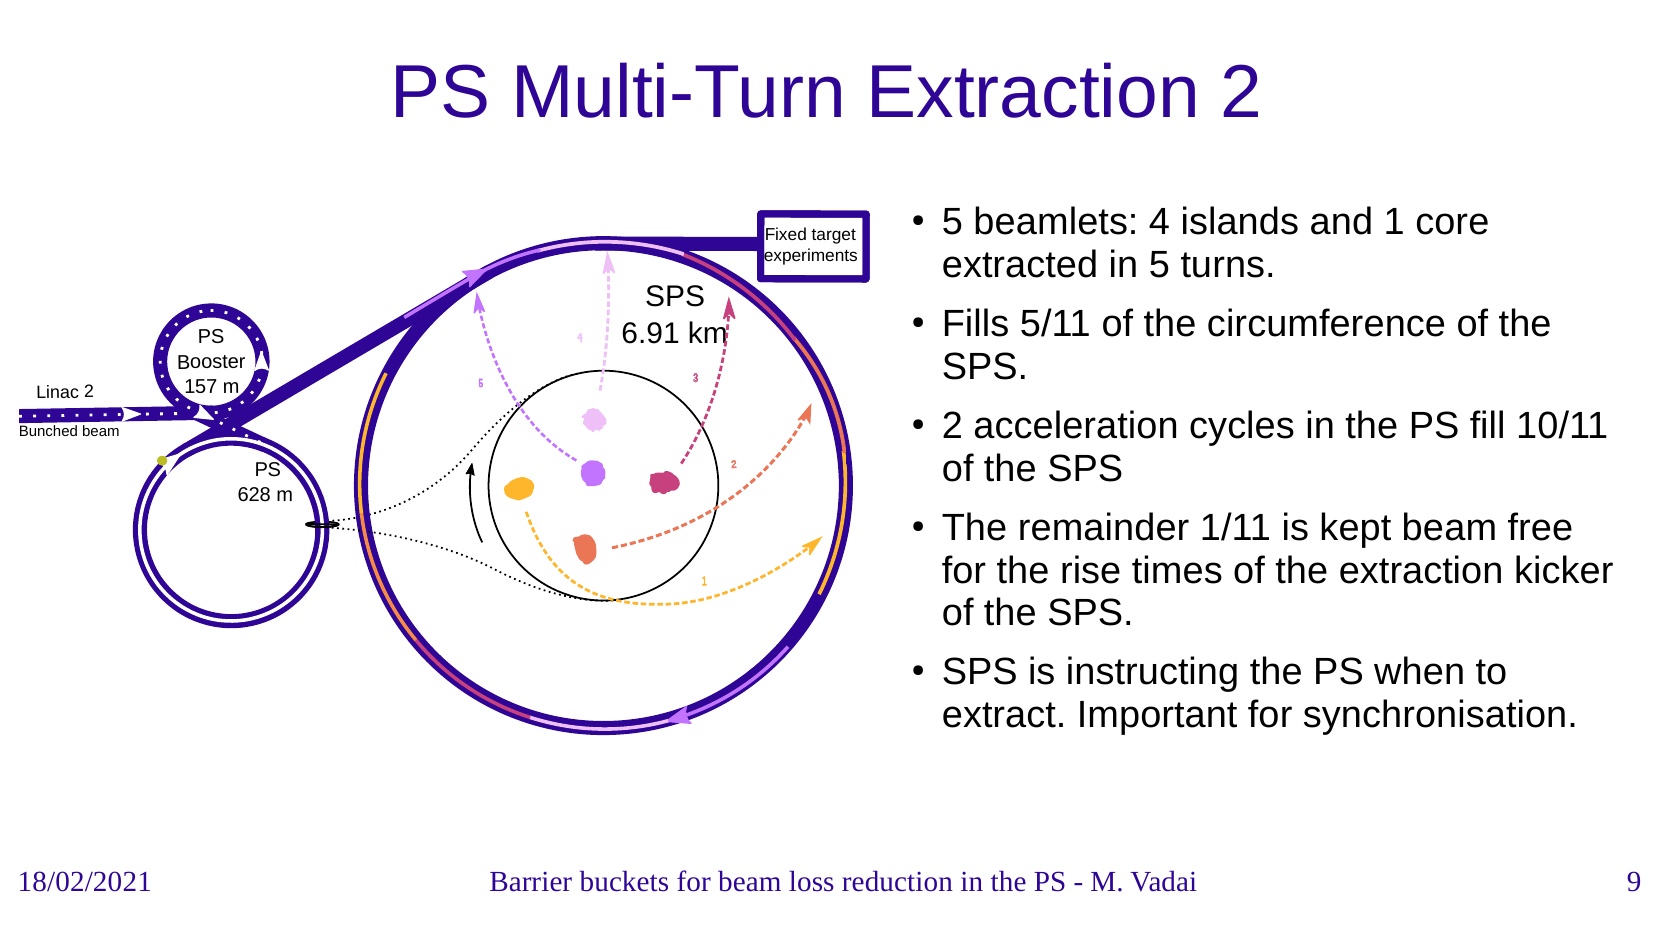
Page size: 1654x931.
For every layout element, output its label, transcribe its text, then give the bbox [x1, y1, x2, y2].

picture [19, 210, 870, 740]
title PS Multi-Turn Extraction 2 [82, 13, 1571, 169]
list 5 beamlets: 4 islands and 1 core extracted in 5 turns. Fills 5/11 of the circumference of the SPS. 2 acceleration cycles in the PS fill 10/11 of the SPS The remainder 1/11 is kept beam free for the rise times of the extraction kicker of the SPS. SPS is instructing the PS when to extract. Important for synchronisation. [901, 200, 1628, 740]
